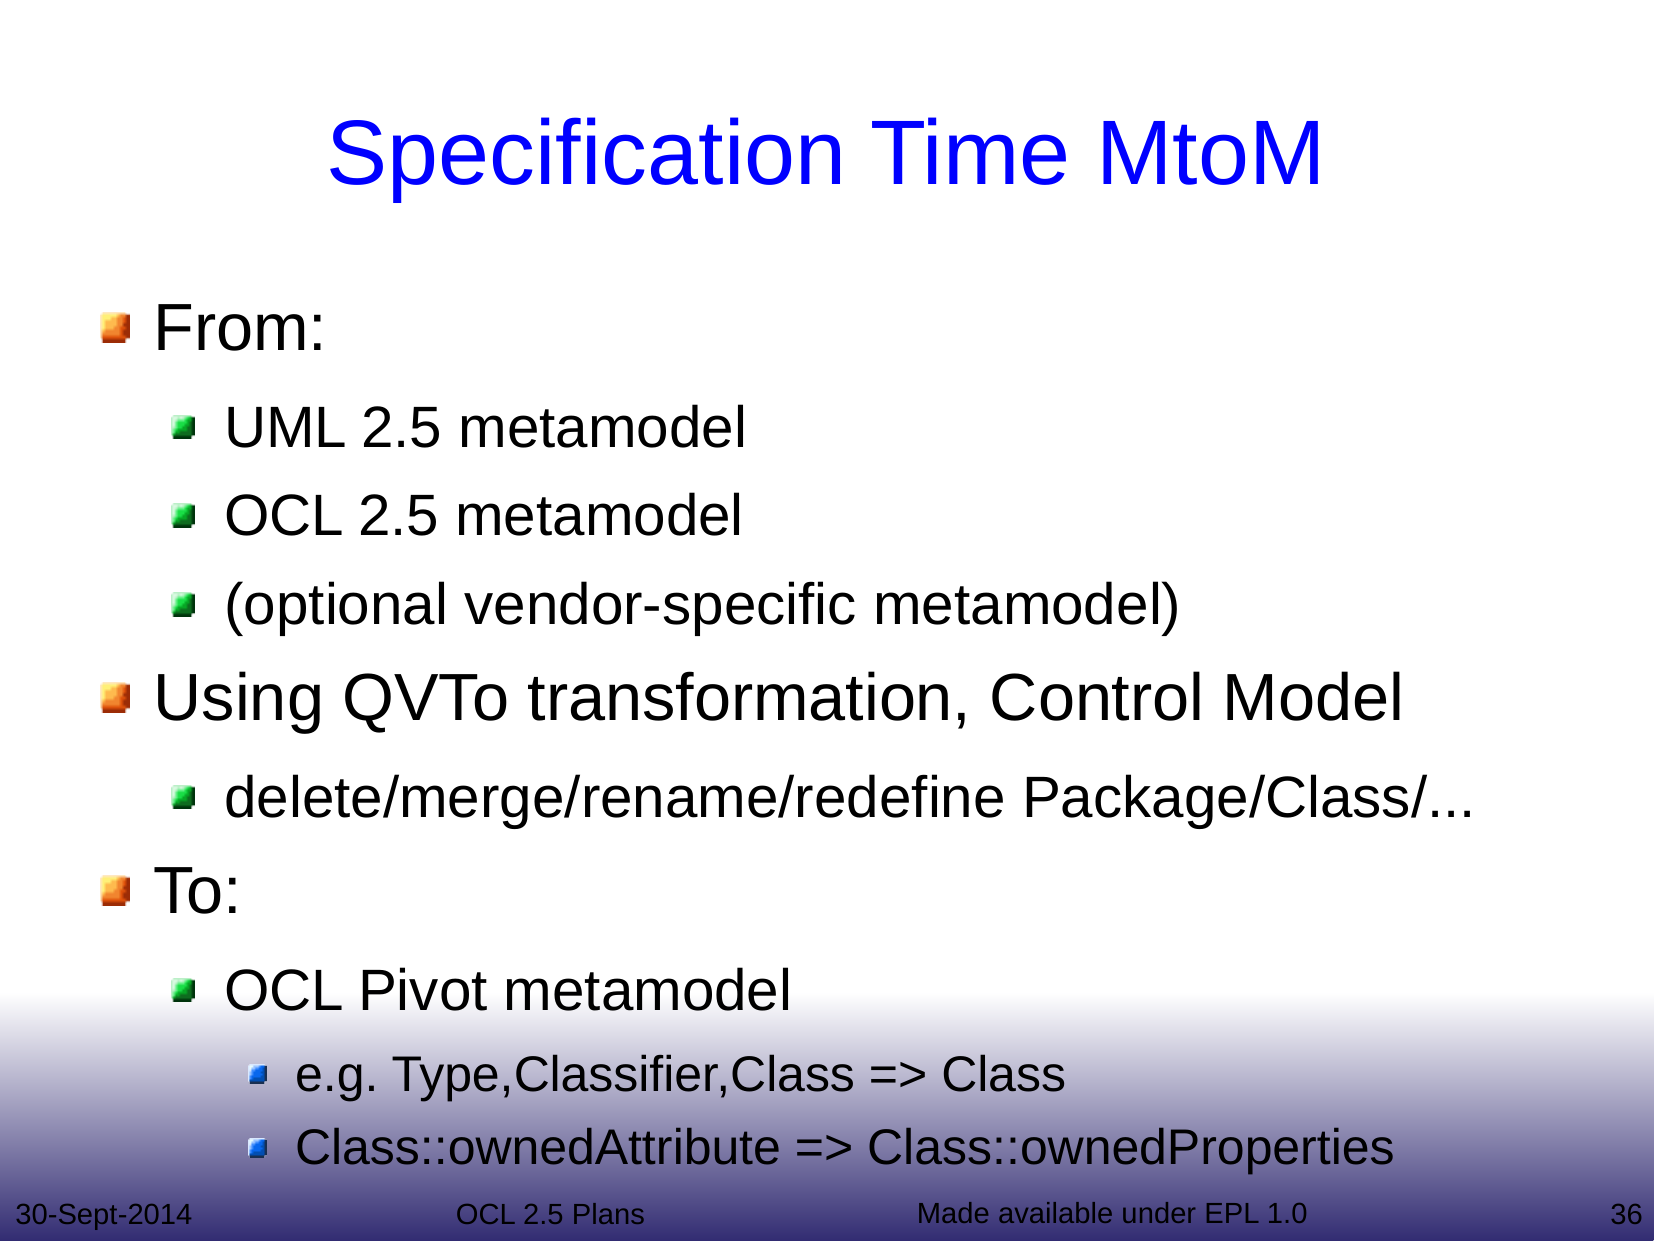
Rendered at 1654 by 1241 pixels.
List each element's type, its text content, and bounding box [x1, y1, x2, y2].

title Specification Time MtoM [82, 49, 1571, 257]
list From: UML 2.5 metamodel OCL 2.5 metamodel (optional vendor-specific metamodel) Using QVTo transformation, Control Model delete/merge/rename/redefine Package/Class/... To: OCL Pivot metamodel e.g. Type,Classifier,Class => Class Class::ownedAttribute => Class::ownedProperties [82, 290, 1571, 1175]
